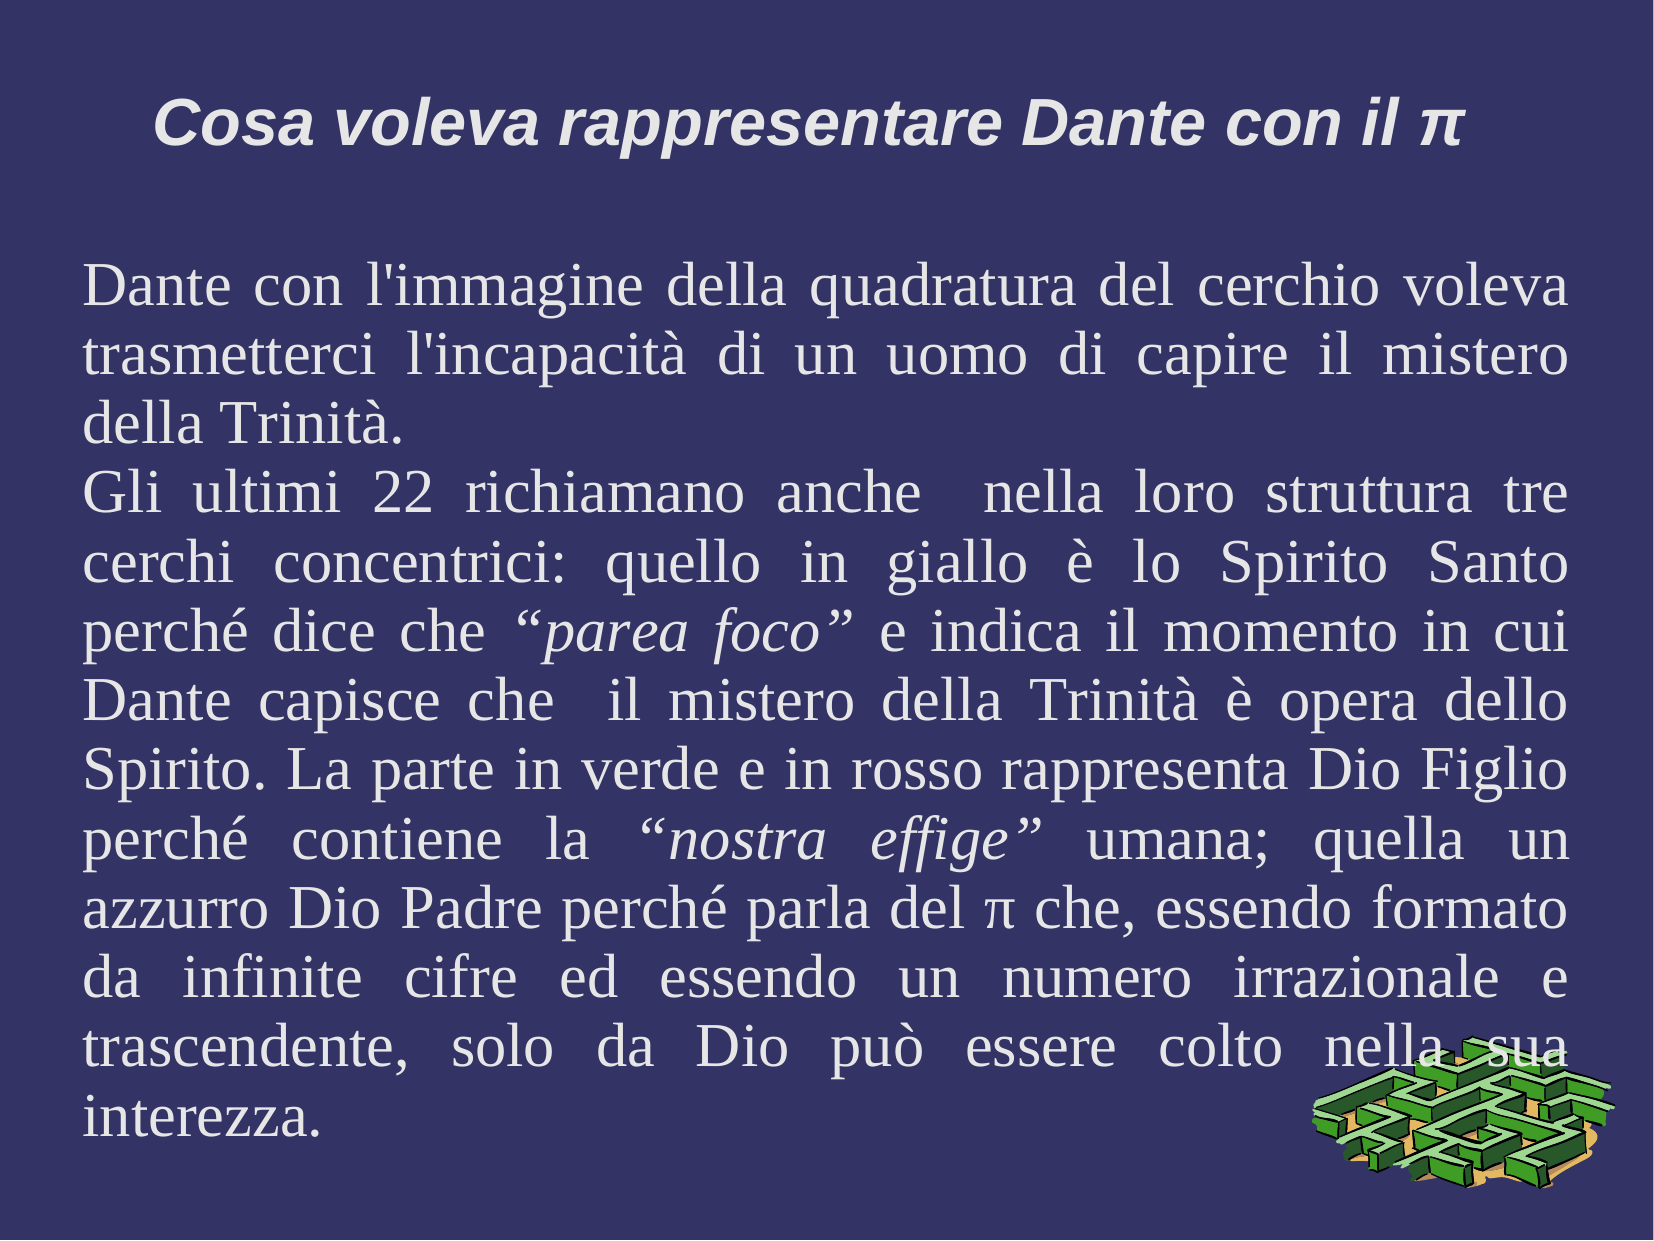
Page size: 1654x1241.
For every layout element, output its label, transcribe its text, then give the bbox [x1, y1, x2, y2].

subtitle Dante con l'immagine della quadratura del cerchio voleva trasmetterci l'incapacità di un uomo di capire il mistero della Trinità. Gli ultimi 22 richiamano anche nella loro struttura tre cerchi concentrici: quello in giallo è lo Spirito Santo perché dice che “parea foco” e indica il momento in cui Dante capisce che il mistero della Trinità è opera dello Spirito. La parte in verde e in rosso rappresenta Dio Figlio perché contiene la “nostra effige” umana; quella un azzurro Dio Padre perché parla del π che, essendo formato da infinite cifre ed essendo un numero irrazionale e trascendente, solo da Dio può essere colto nella sua interezza. [82, 279, 1571, 1120]
title Cosa voleva rappresentare Dante con il π [121, 19, 1534, 227]
